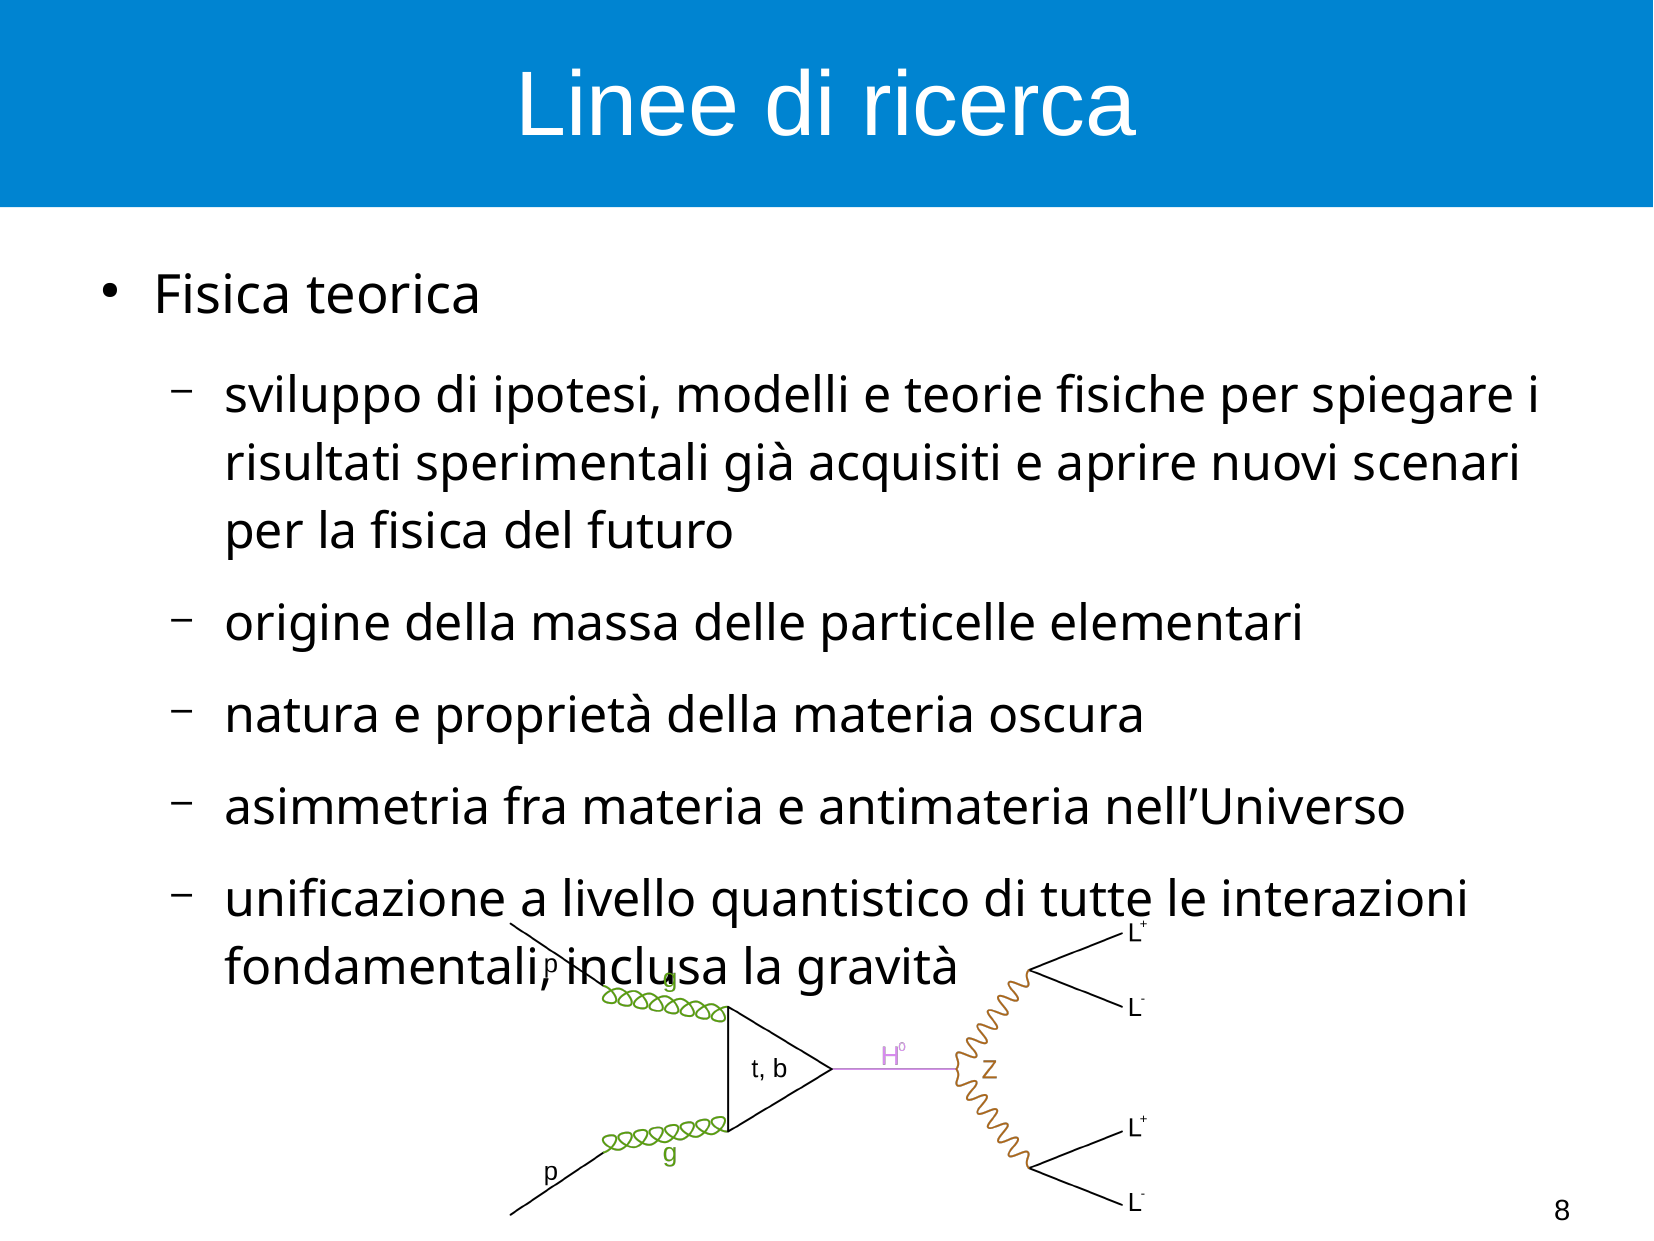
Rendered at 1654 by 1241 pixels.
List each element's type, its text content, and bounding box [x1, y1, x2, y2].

title Linee di ricerca [0, 0, 1653, 208]
list Fisica teorica sviluppo di ipotesi, modelli e teorie fisiche per spiegare i risultati sperimentali già acquisiti e aprire nuovi scenari per la fisica del futuro origine della massa delle particelle elementari natura e proprietà della materia oscura asimmetria fra materia e antimateria nell’Universo unificazione a livello quantistico di tutte le interazioni fondamentali, inclusa la gravità [82, 255, 1571, 1156]
picture [500, 913, 1153, 1225]
